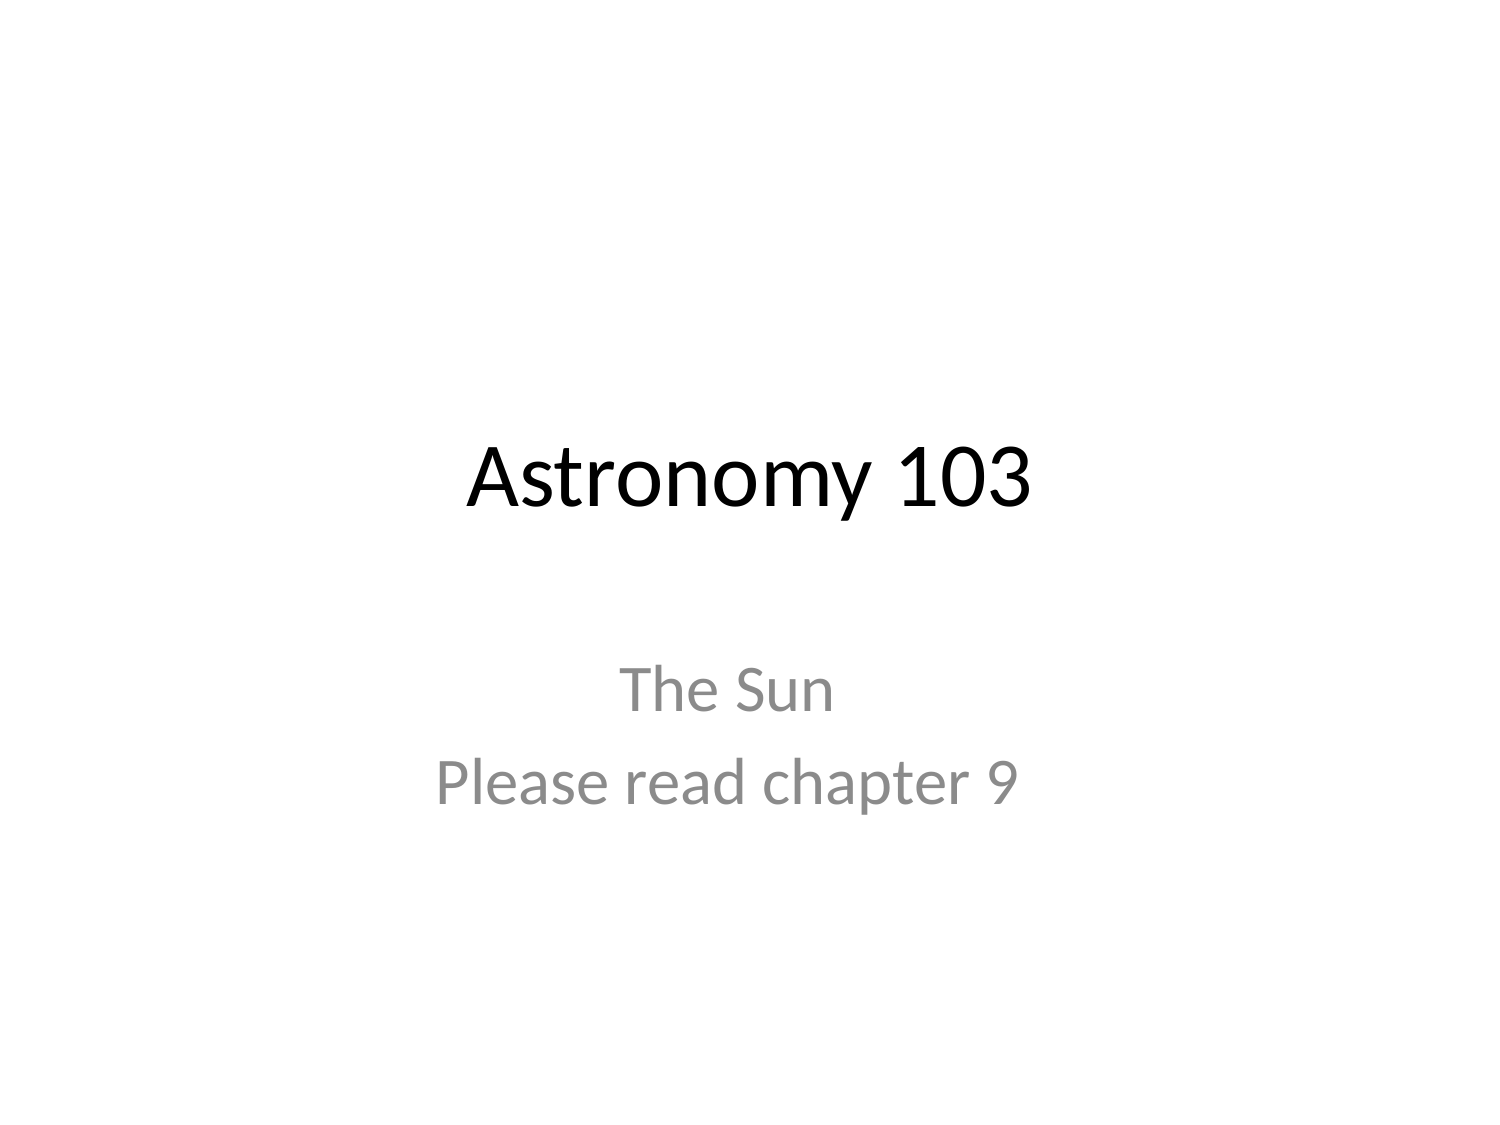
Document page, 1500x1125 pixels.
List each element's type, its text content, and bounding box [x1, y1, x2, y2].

subtitle The Sun Please read chapter 9 [67, 637, 1388, 925]
title Astronomy 103 [112, 349, 1388, 591]
